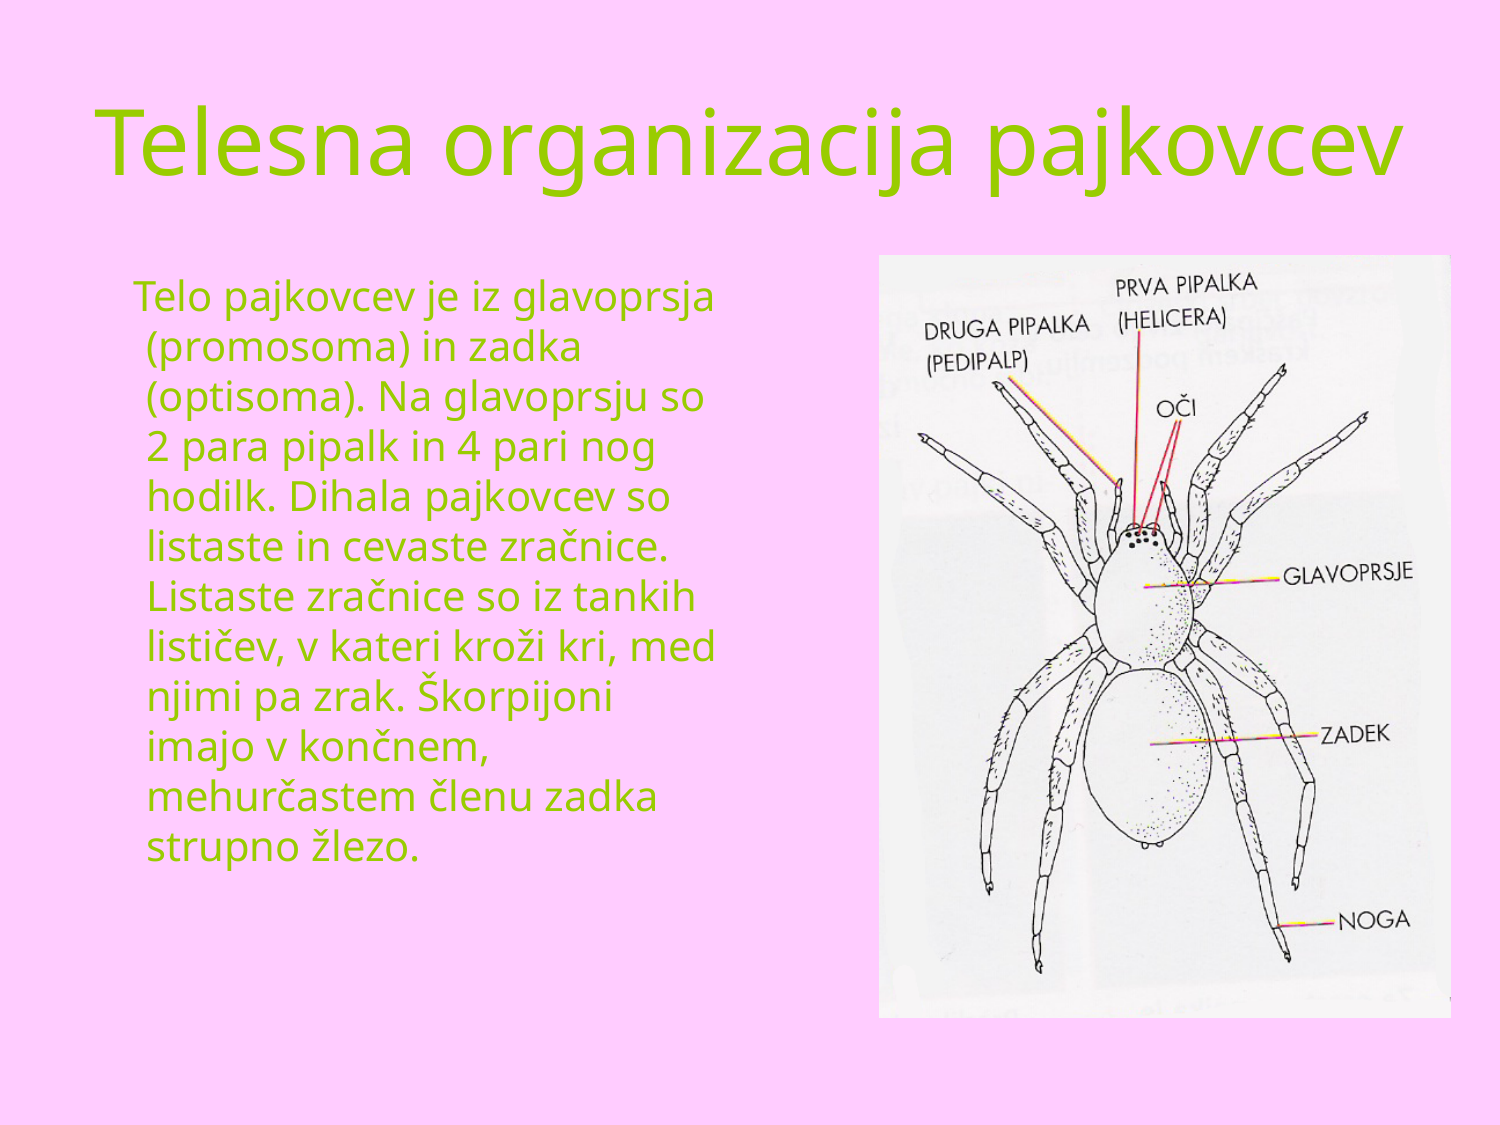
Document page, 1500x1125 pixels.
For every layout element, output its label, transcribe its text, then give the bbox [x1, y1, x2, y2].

picture [879, 255, 1451, 1018]
list Telo pajkovcev je iz glavoprsja (promosoma) in zadka (optisoma). Na glavoprsju so 2 para pipalk in 4 pari nog hodilk. Dihala pajkovcev so listaste in cevaste zračnice. Listaste zračnice so iz tankih lističev, v kateri kroži kri, med njimi pa zrak. Škorpijoni imajo v končnem, mehurčastem členu zadka strupno žlezo. [75, 262, 738, 1005]
title Telesna organizacija pajkovcev [75, 45, 1425, 233]
